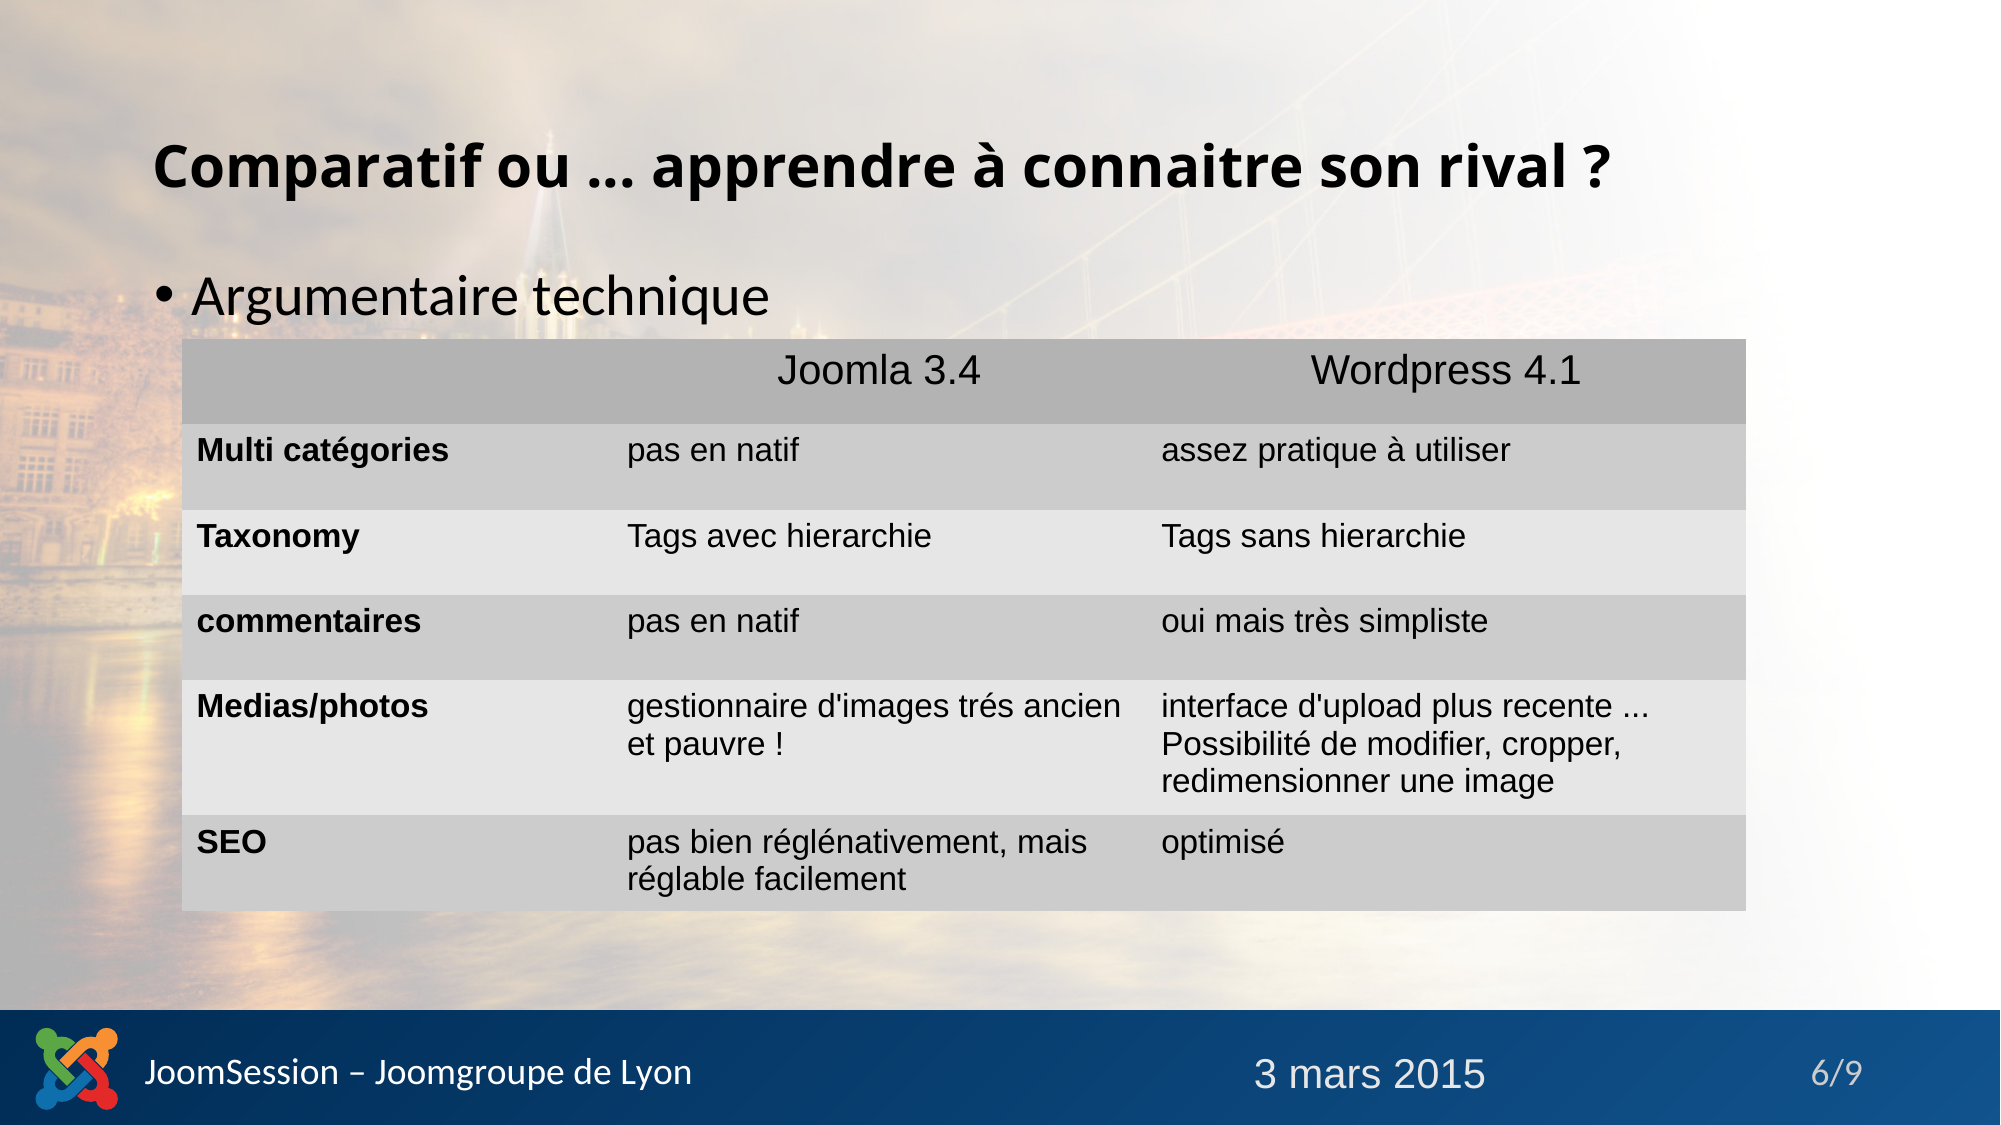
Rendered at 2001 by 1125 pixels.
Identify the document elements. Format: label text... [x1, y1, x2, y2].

table_cell Tags sans hierarchie [1146, 510, 1746, 595]
table_cell optimisé [1146, 815, 1746, 911]
table_cell Multi catégories [182, 424, 612, 510]
picture [0, 0, 2001, 1125]
table_header [182, 339, 612, 424]
table_cell pas bien réglénativement, mais réglable facilement [612, 815, 1146, 911]
table_cell Tags avec hierarchie [612, 510, 1146, 595]
title Comparatif ou ... apprendre à connaitre son rival ? [137, 59, 1863, 278]
table_cell interface d'upload plus recente ... Possibilité de modifier, cropper, redimensionner une image [1146, 680, 1746, 815]
table_header Wordpress 4.1 [1146, 339, 1746, 424]
table_cell gestionnaire d'images trés ancien et pauvre ! [612, 680, 1146, 815]
table_header Joomla 3.4 [612, 339, 1146, 424]
list Argumentaire technique [139, 257, 1865, 911]
table_cell SEO [182, 815, 612, 911]
table_cell Medias/photos [182, 680, 612, 815]
table_cell assez pratique à utiliser [1146, 424, 1746, 510]
table_cell pas en natif [612, 424, 1146, 510]
table_cell commentaires [182, 595, 612, 680]
table_cell Taxonomy [182, 510, 612, 595]
table_cell pas en natif [612, 595, 1146, 680]
table_cell oui mais très simpliste [1146, 595, 1746, 680]
